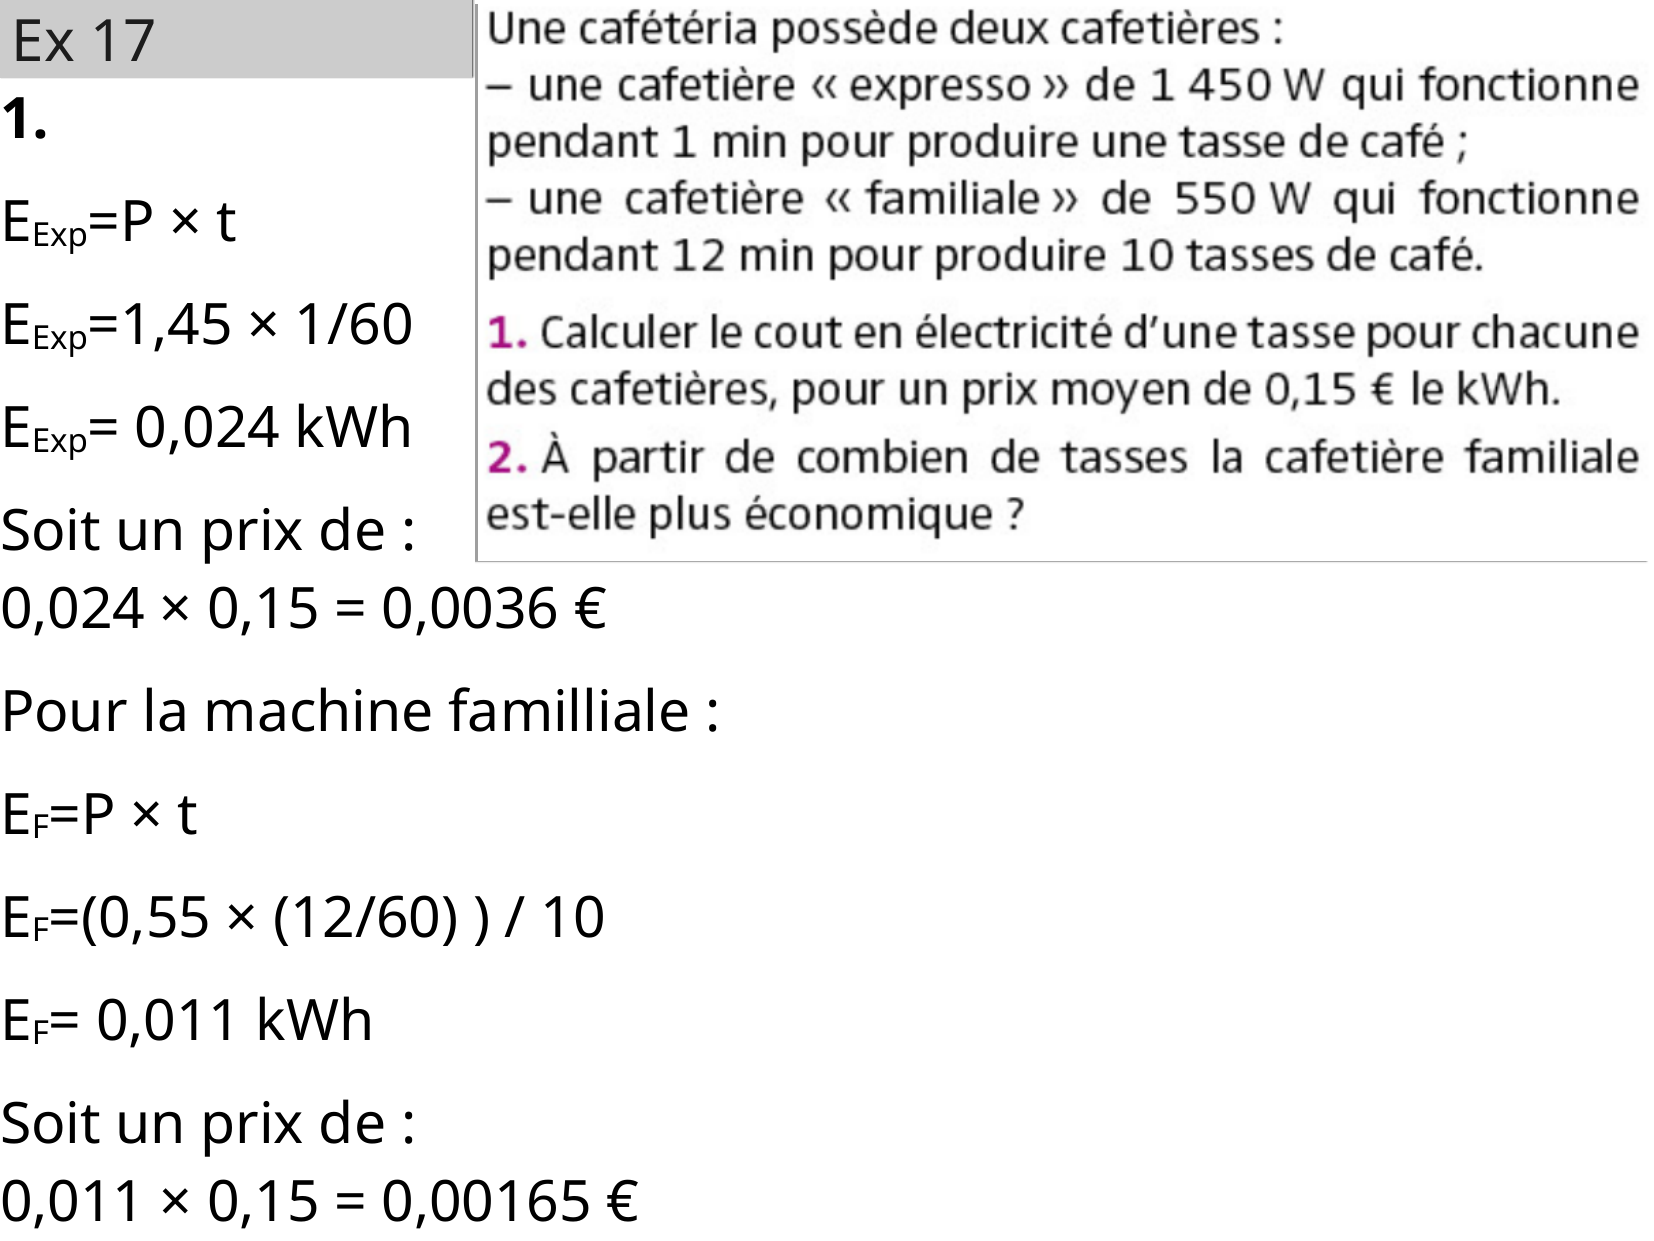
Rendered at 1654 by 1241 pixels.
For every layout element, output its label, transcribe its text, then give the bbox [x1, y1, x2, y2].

picture [478, 1, 1653, 562]
title Ex 17 [0, 0, 473, 78]
list 1. EExp=P × t EExp=1,45 × 1/60 EExp= 0,024 kWh Soit un prix de : 0,024 × 0,15 = 0,0036 € Pour la machine familliale : EF=P × t EF=(0,55 × (12/60) ) / 10 EF= 0,011 kWh Soit un prix de : 0,011 × 0,15 = 0,00165 € [0, 78, 1654, 1241]
